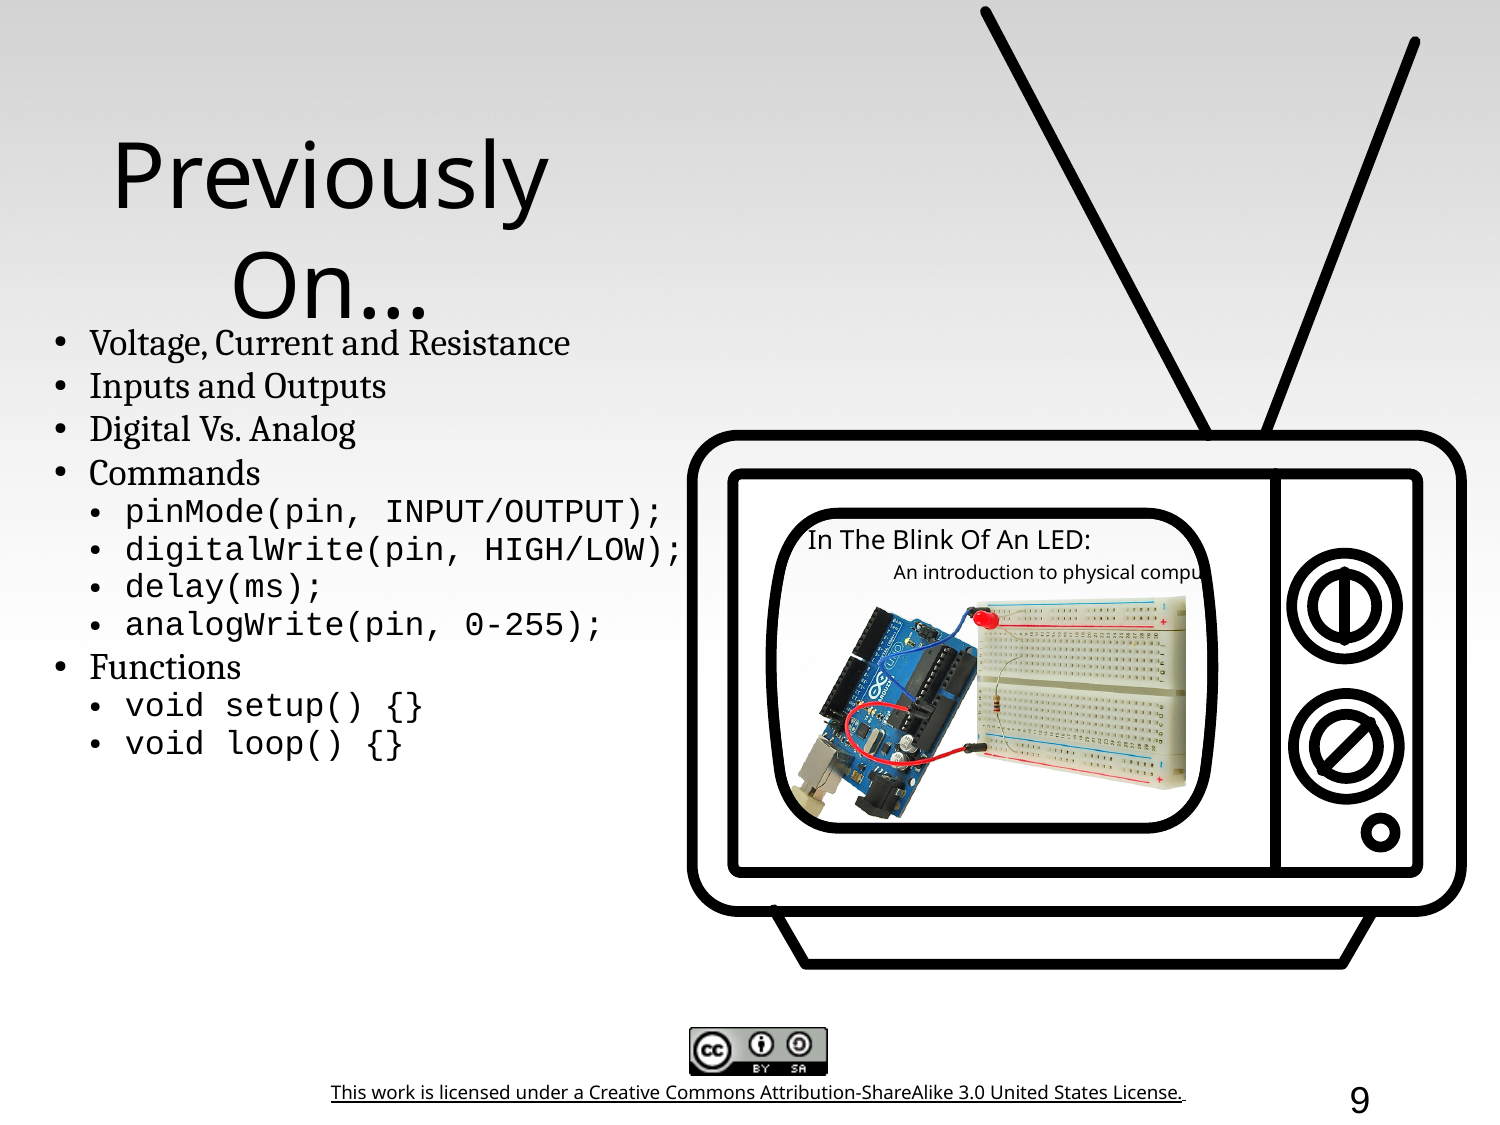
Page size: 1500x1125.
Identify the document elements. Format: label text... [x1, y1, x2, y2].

picture [0, 0, 1500, 1125]
text_box Voltage, Current and Resistance Inputs and Outputs Digital Vs. Analog Commands pinMode(pin, INPUT/OUTPUT); digitalWrite(pin, HIGH/LOW); delay(ms); analogWrite(pin, 0-255); Functions void setup() {} void loop() {} [39, 314, 781, 977]
title Previously On... [23, 132, 637, 321]
